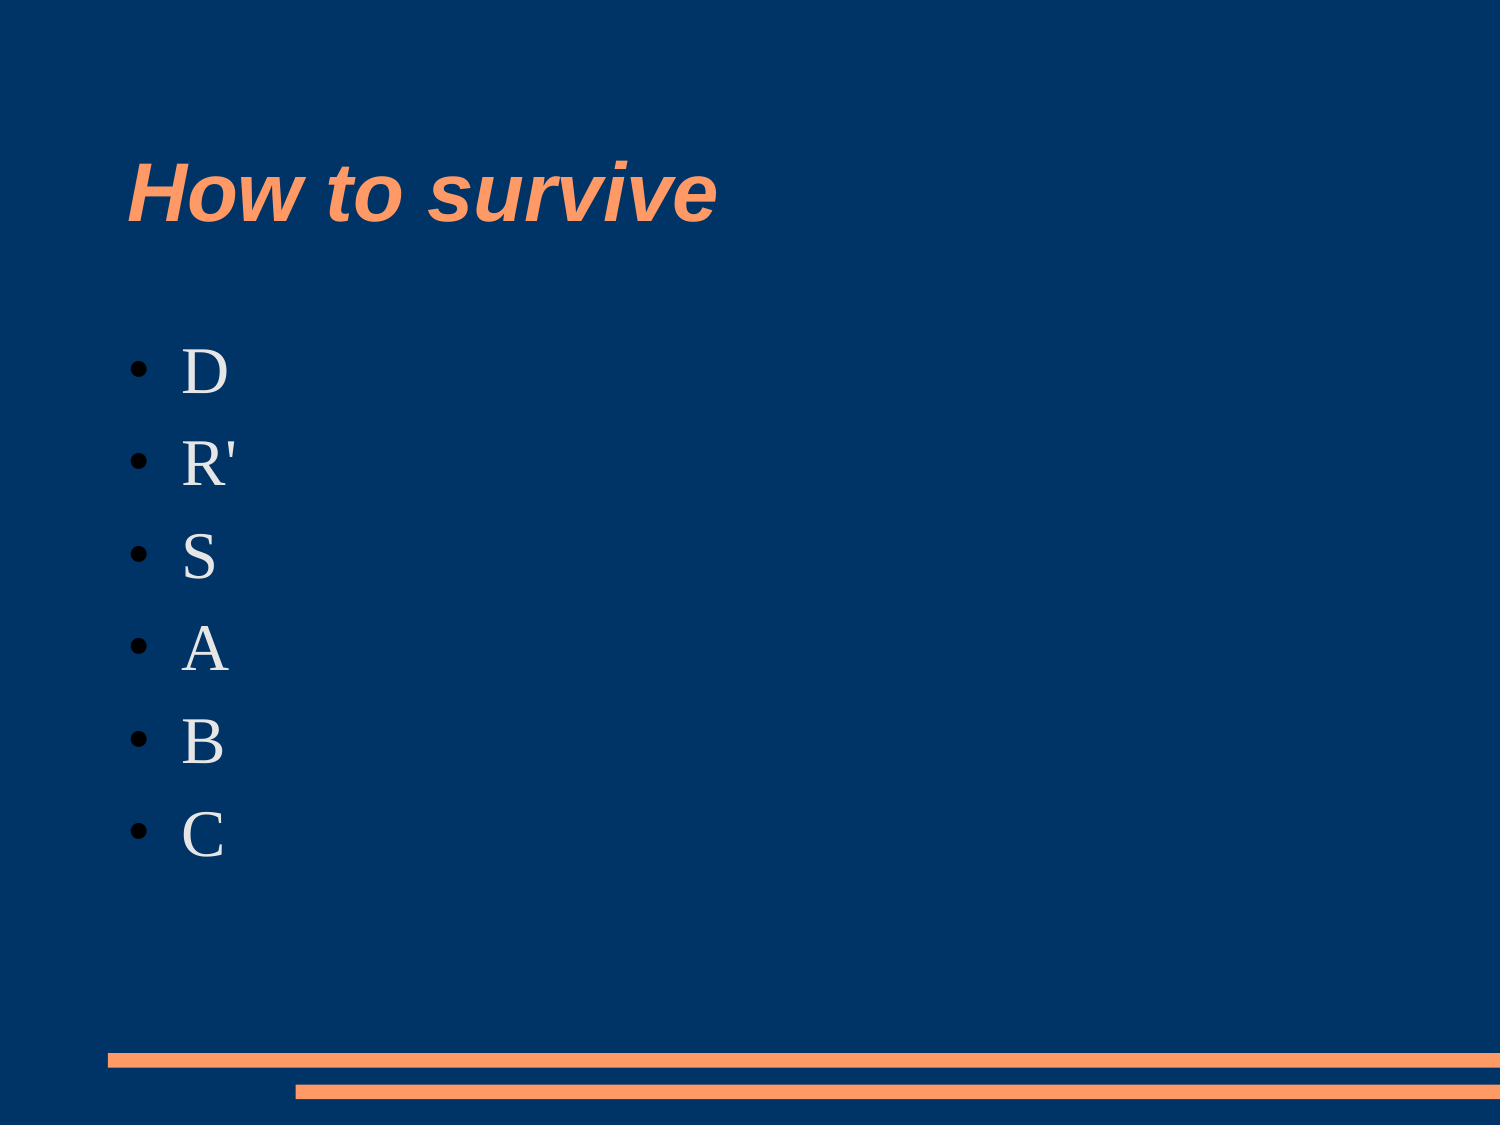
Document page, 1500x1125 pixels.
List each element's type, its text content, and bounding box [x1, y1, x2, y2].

title How to survive [112, 99, 1388, 288]
list D R' S A B C [112, 324, 1388, 1000]
